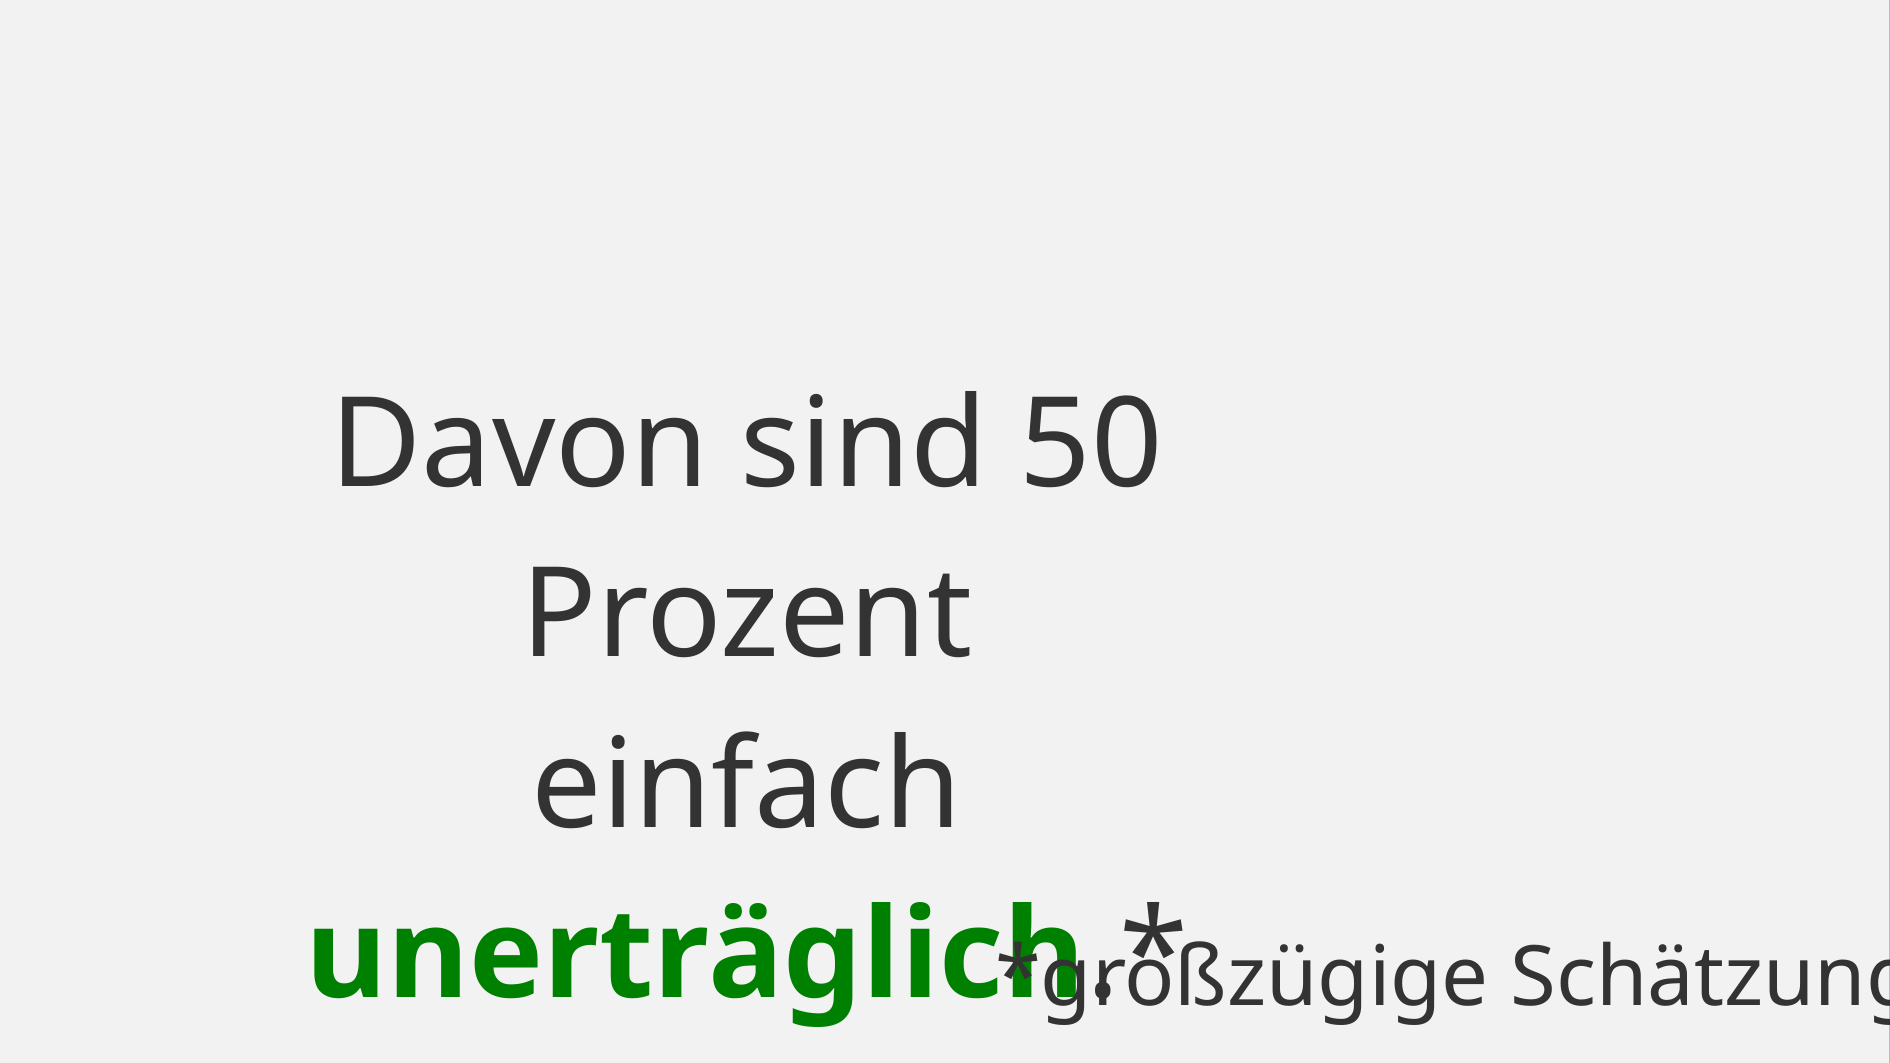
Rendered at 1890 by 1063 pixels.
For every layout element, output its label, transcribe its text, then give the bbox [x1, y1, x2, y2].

text_box *großzügige Schätzung [980, 909, 1844, 1021]
text_box [0, 0, 1890, 1063]
text_box [1878, 966, 1890, 1000]
text_box Davon sind 50 Prozent einfach unerträglich.* [290, 345, 1612, 650]
